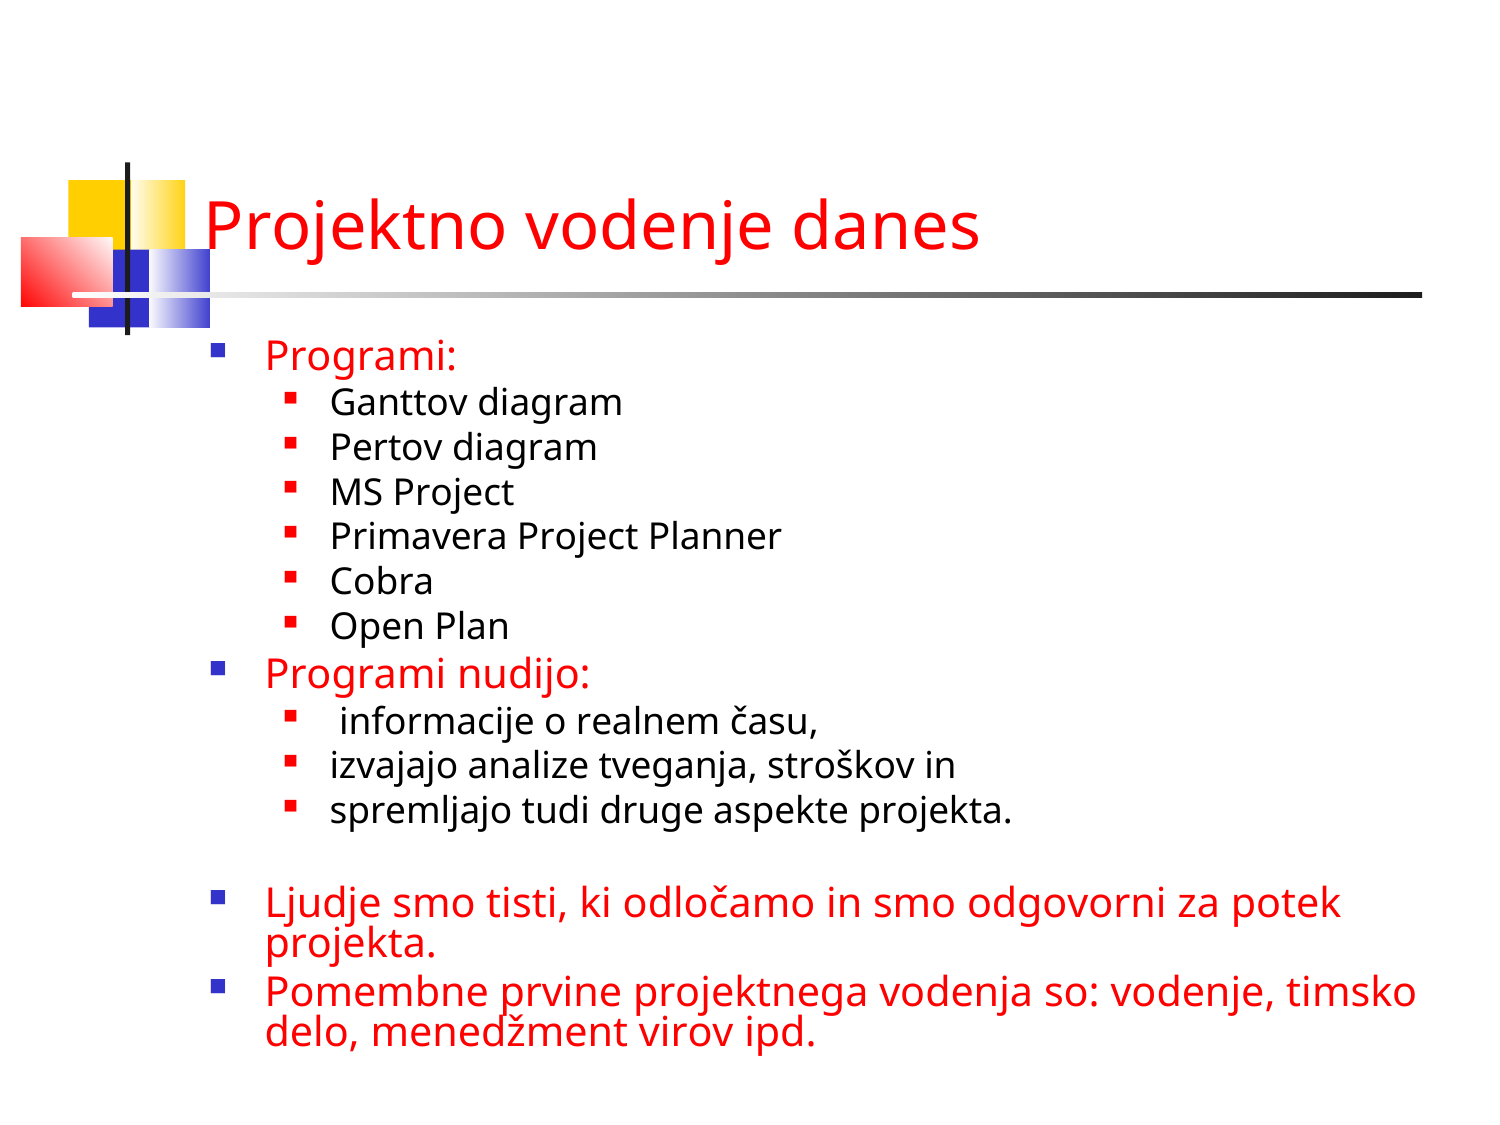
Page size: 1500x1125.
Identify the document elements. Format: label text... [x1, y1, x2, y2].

title Projektno vodenje danes [188, 35, 1468, 276]
list Programi: Ganttov diagram Pertov diagram MS Project Primavera Project Planner Cobra Open Plan Programi nudijo: informacije o realnem času, izvajajo analize tveganja, stroškov in spremljajo tudi druge aspekte projekta. Ljudje smo tisti, ki odločamo in smo odgovorni za potek projekta. Pomembne prvine projektnega vodenja so: vodenje, timsko delo, menedžment virov ipd. [193, 331, 1469, 1031]
